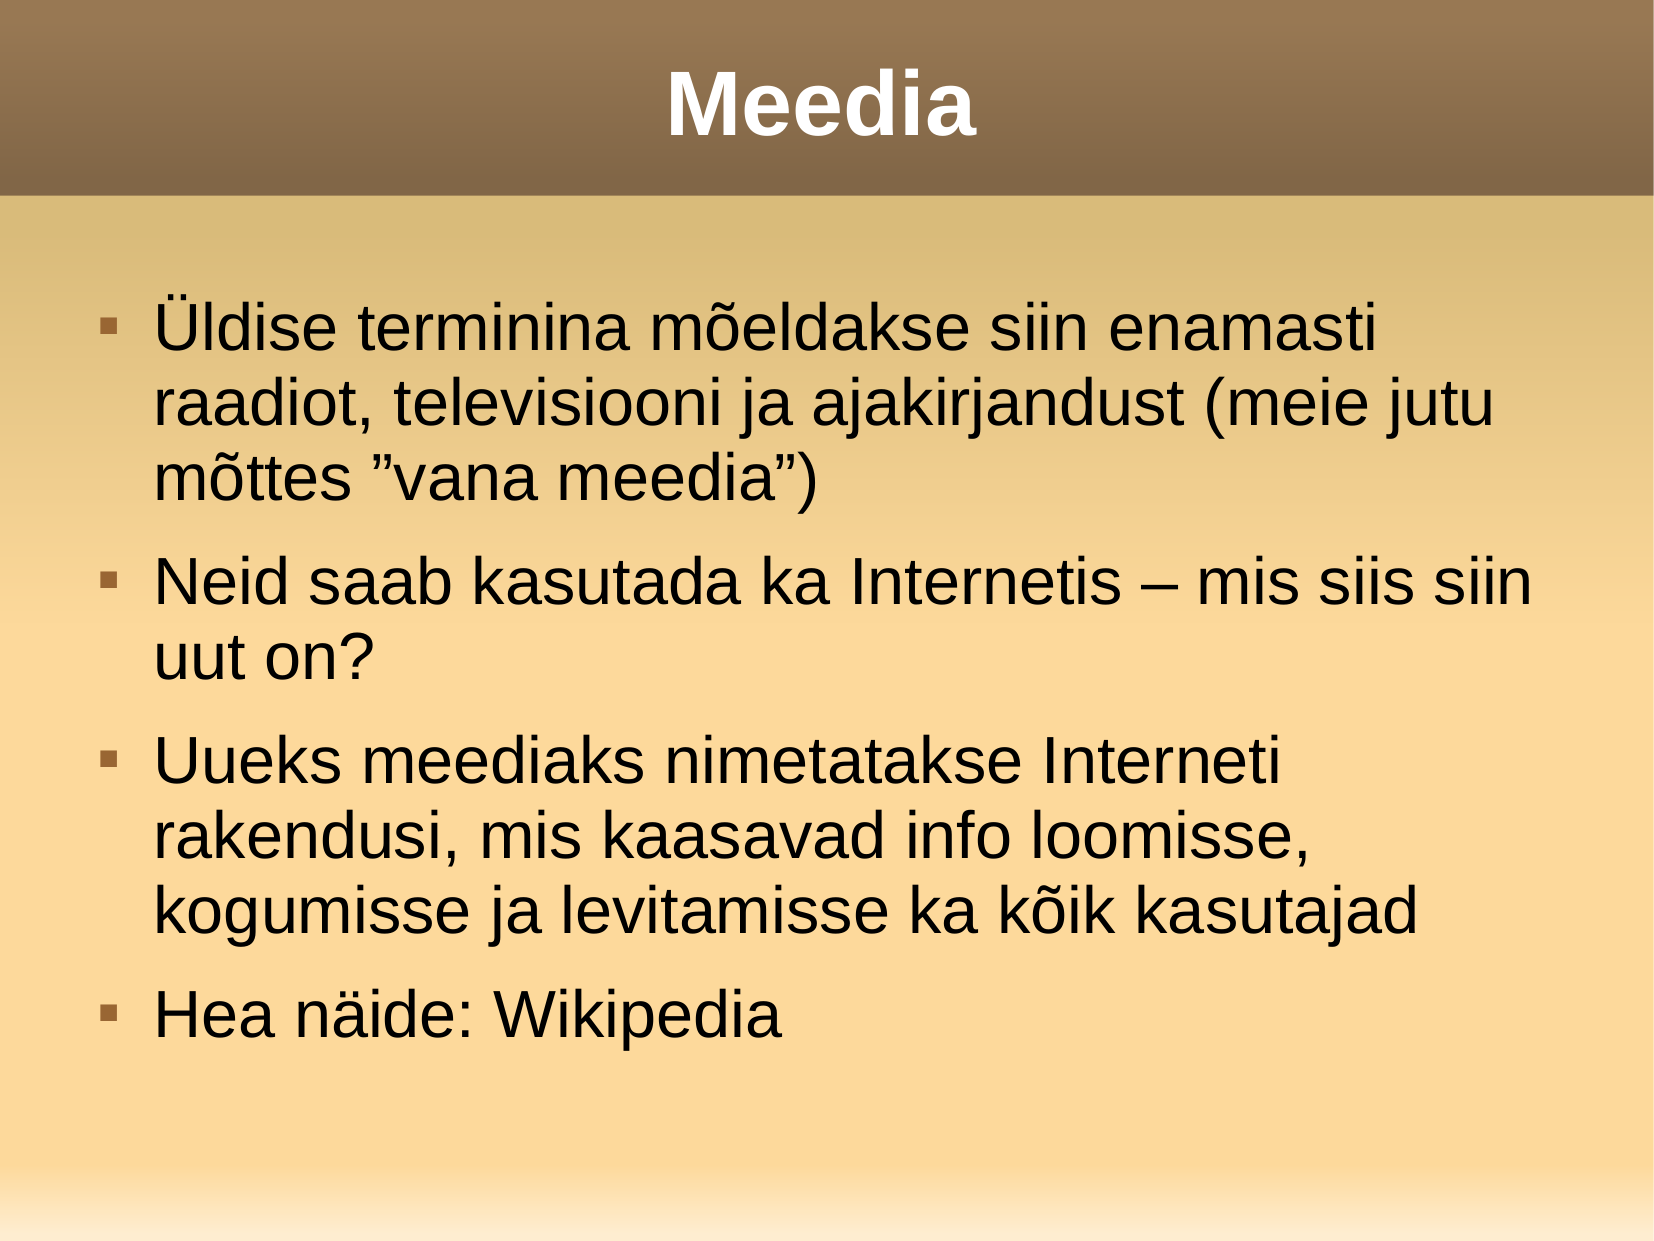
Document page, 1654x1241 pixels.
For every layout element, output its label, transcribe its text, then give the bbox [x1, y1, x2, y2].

picture [0, 0, 1654, 1241]
list Üldise terminina mõeldakse siin enamasti raadiot, televisiooni ja ajakirjandust (meie jutu mõttes ”vana meedia”) Neid saab kasutada ka Internetis – mis siis siin uut on? Uueks meediaks nimetatakse Interneti rakendusi, mis kaasavad info loomisse, kogumisse ja levitamisse ka kõik kasutajad Hea näide: Wikipedia [82, 290, 1571, 1094]
title Meedia [76, 0, 1565, 208]
